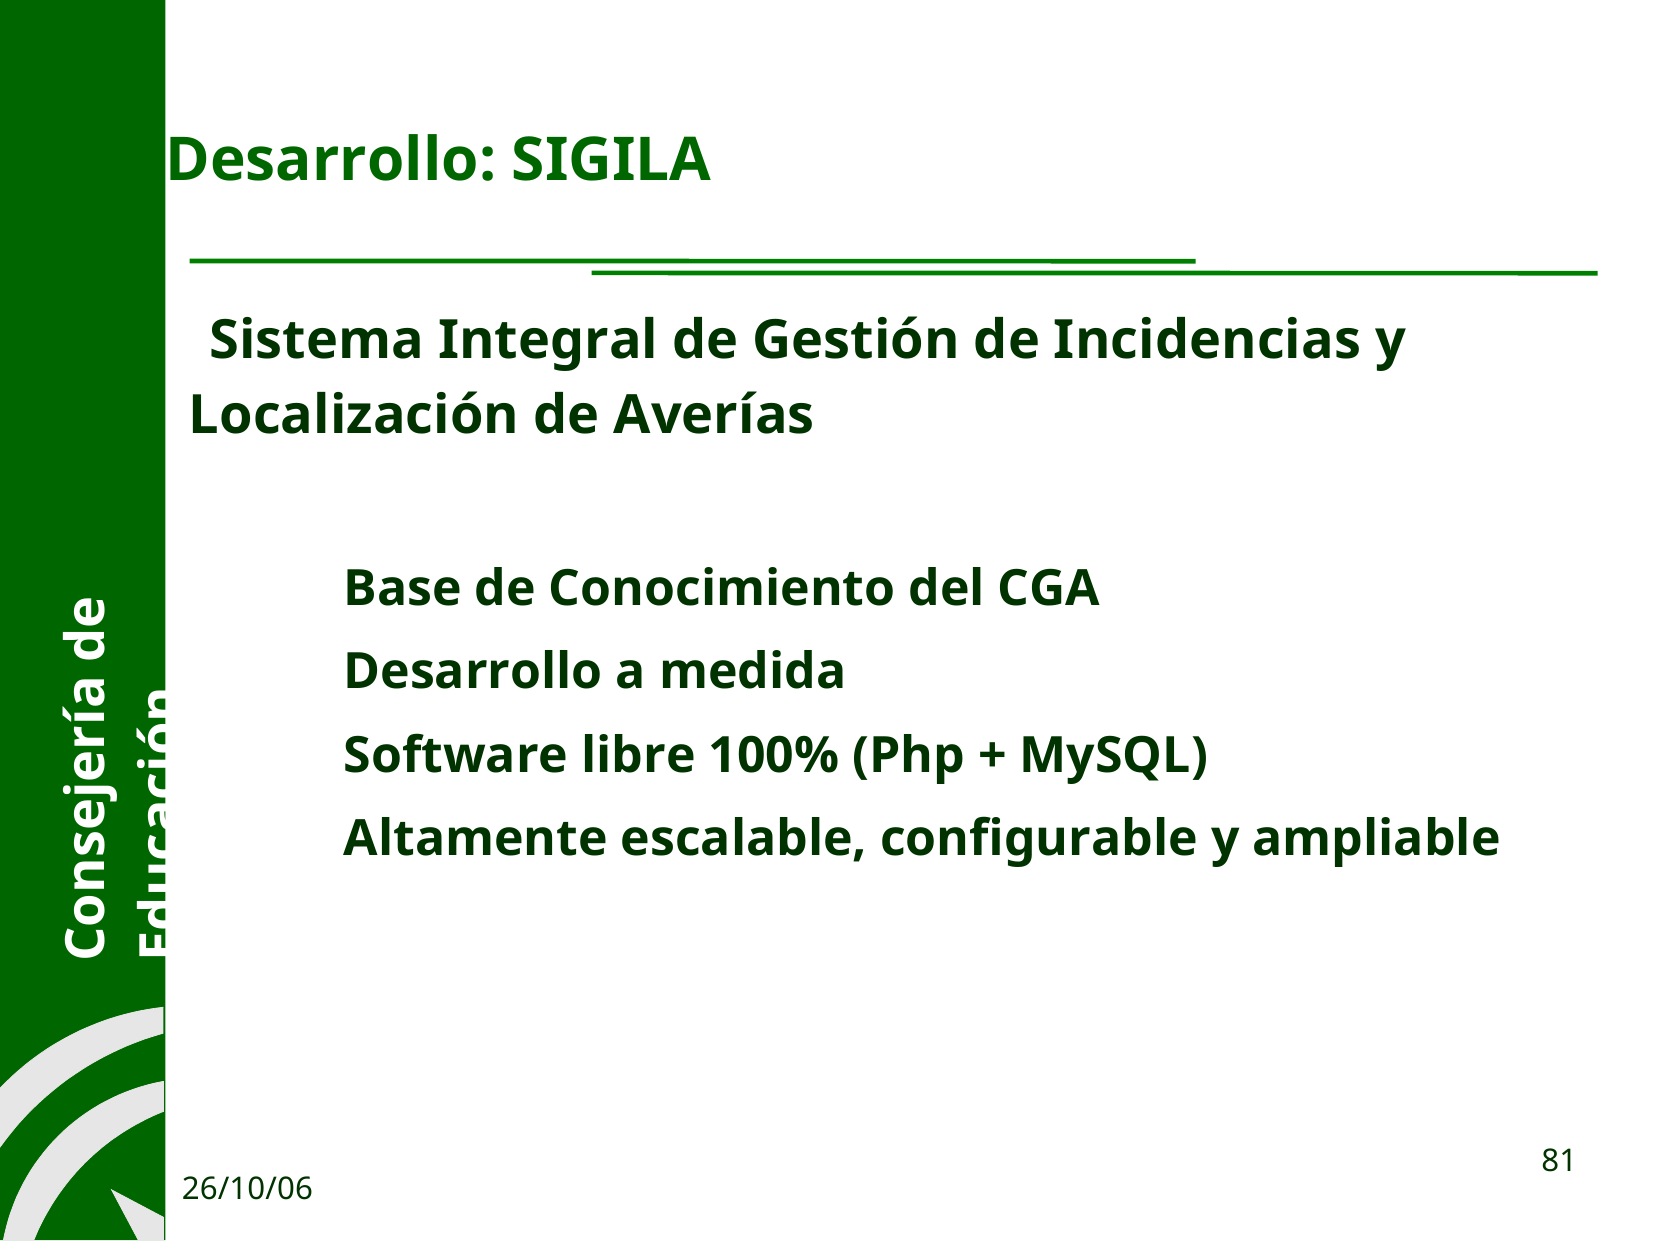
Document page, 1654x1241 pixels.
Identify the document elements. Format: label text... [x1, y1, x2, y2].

title Desarrollo: SIGILA [165, 53, 1654, 261]
list Sistema Integral de Gestión de Incidencias y Localización de Averías Base de Conocimiento del CGA Desarrollo a medida Software libre 100% (Php + MySQL) Altamente escalable, configurable y ampliable [189, 301, 1583, 1121]
